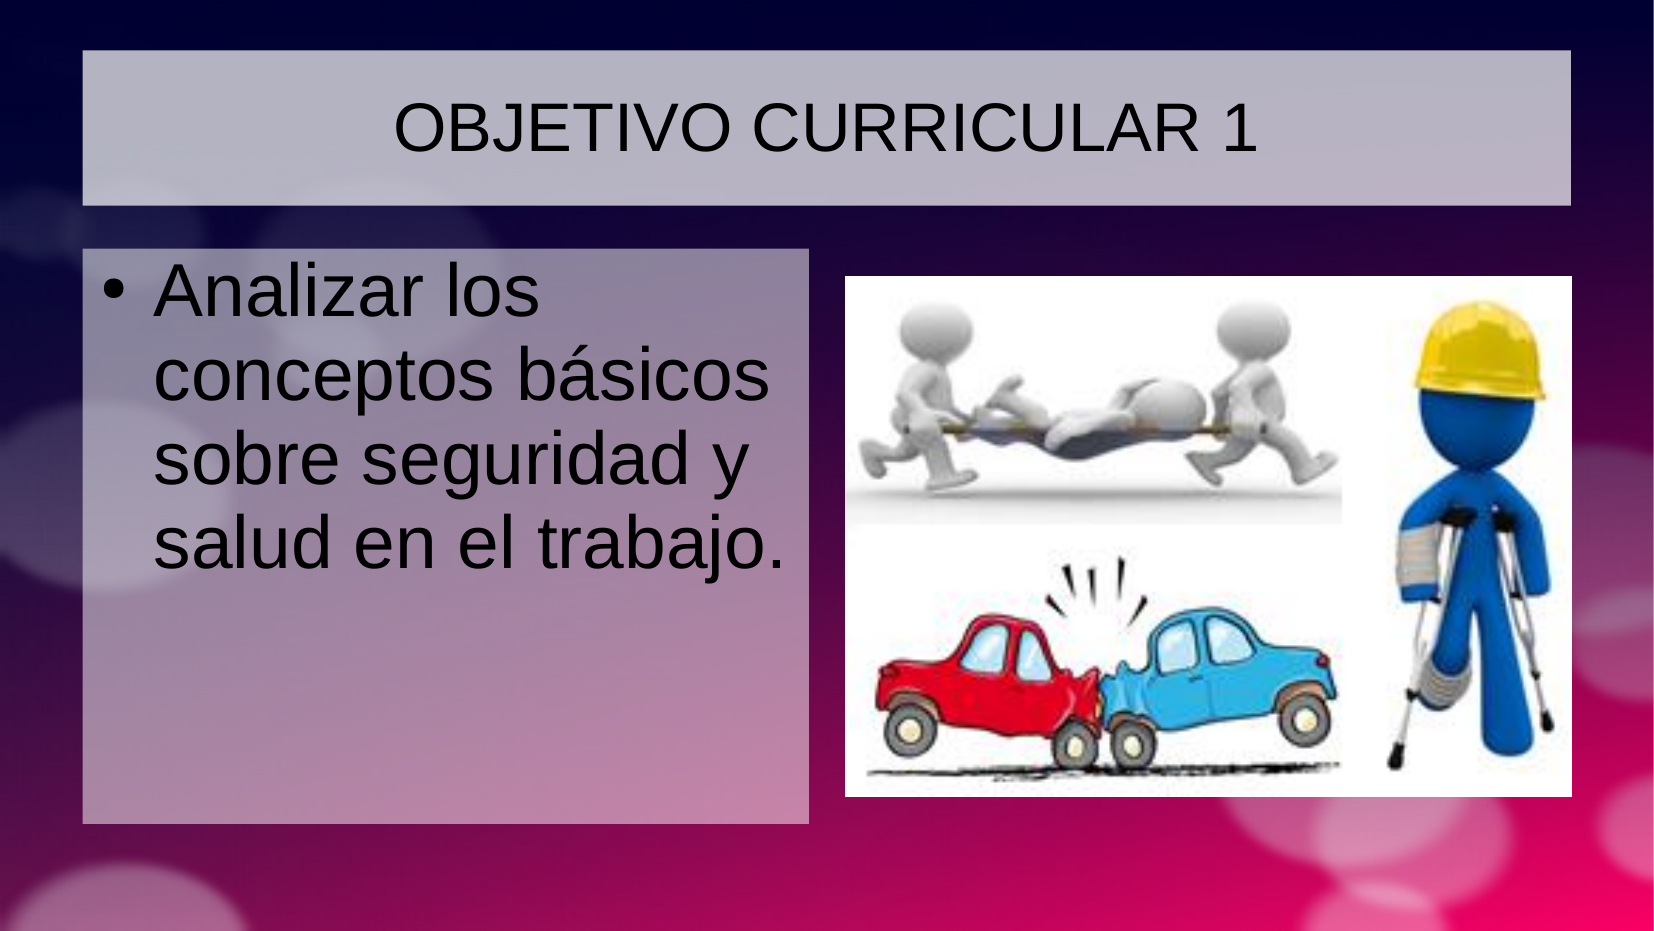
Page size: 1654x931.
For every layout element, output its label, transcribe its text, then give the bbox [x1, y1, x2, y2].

picture [0, 0, 1654, 931]
list Analizar los conceptos básicos sobre seguridad y salud en el trabajo. [82, 248, 809, 824]
title OBJETIVO CURRICULAR 1 [82, 50, 1571, 206]
